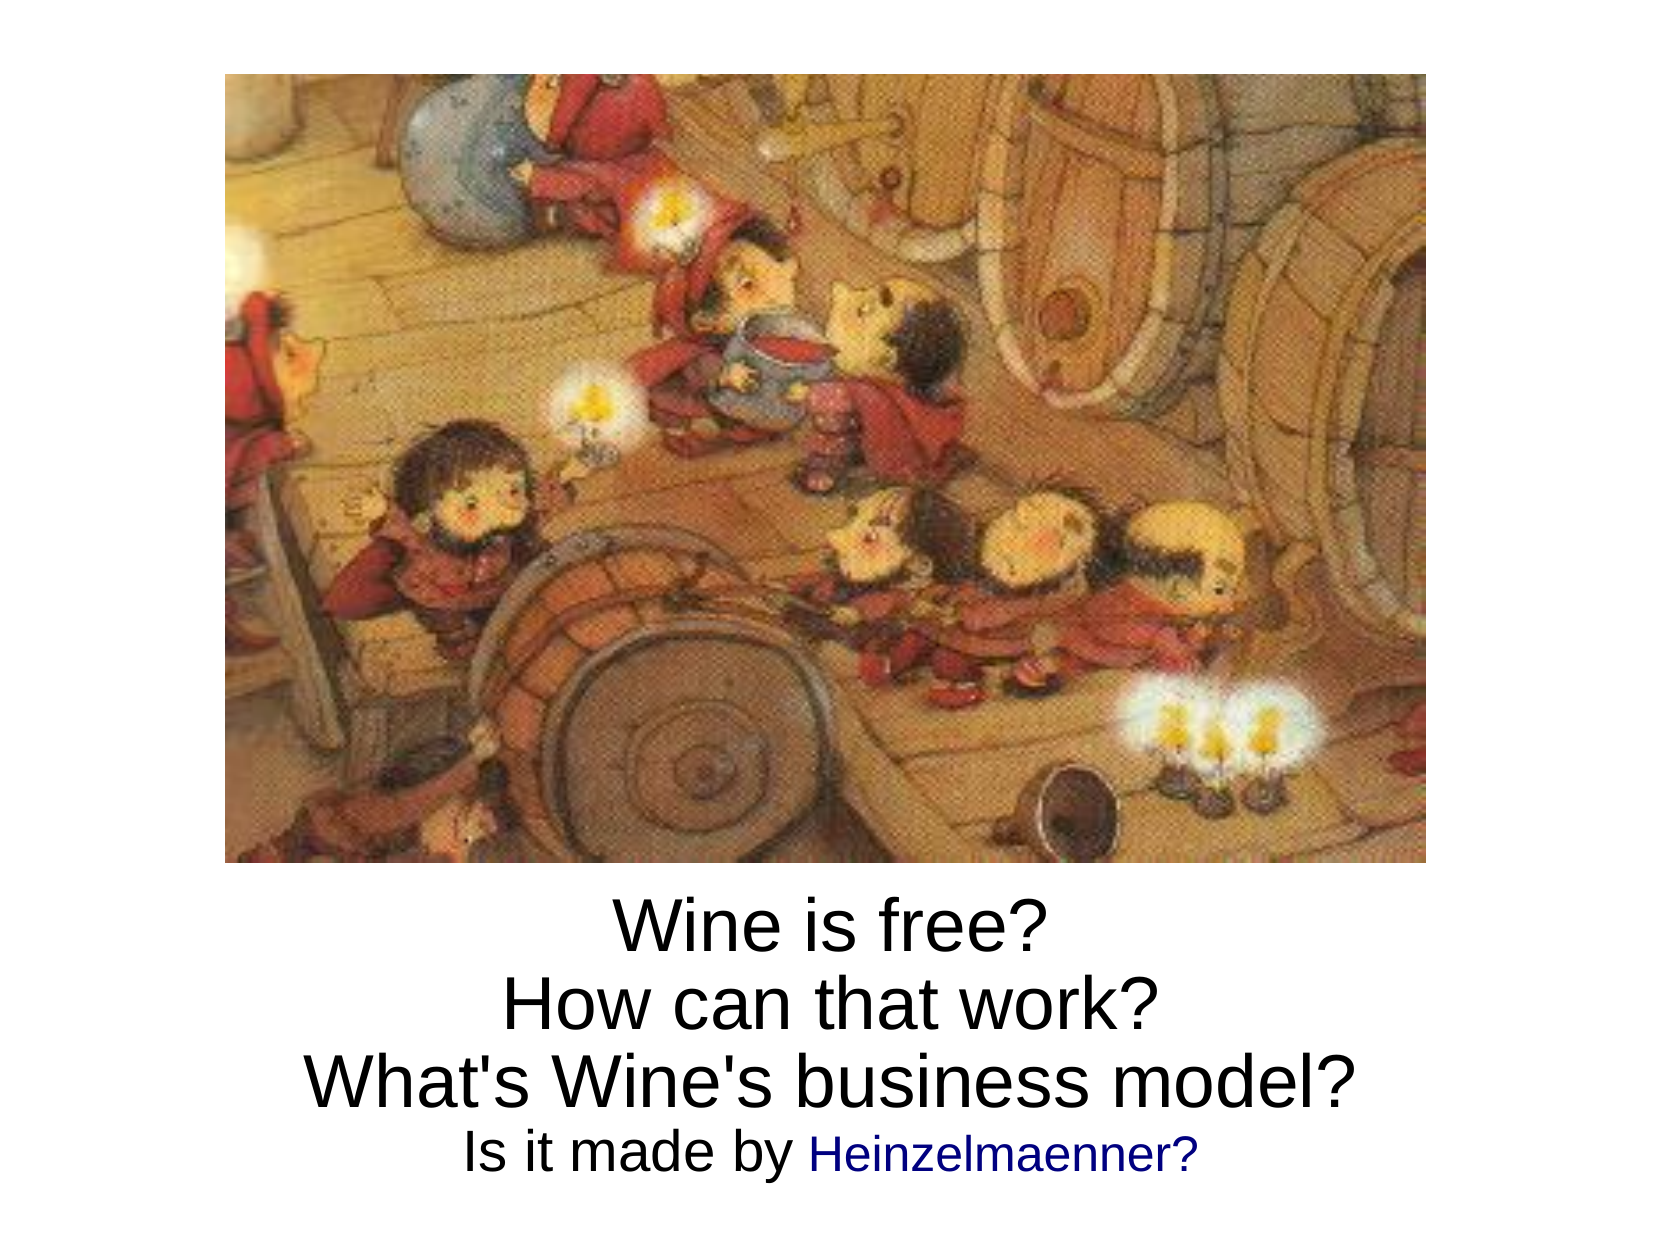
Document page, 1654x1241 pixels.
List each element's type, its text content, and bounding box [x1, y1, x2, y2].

title Wine is free? How can that work? What's Wine's business model? Is it made by Heinzelmaenner? [86, 886, 1576, 1187]
picture [225, 74, 1426, 863]
